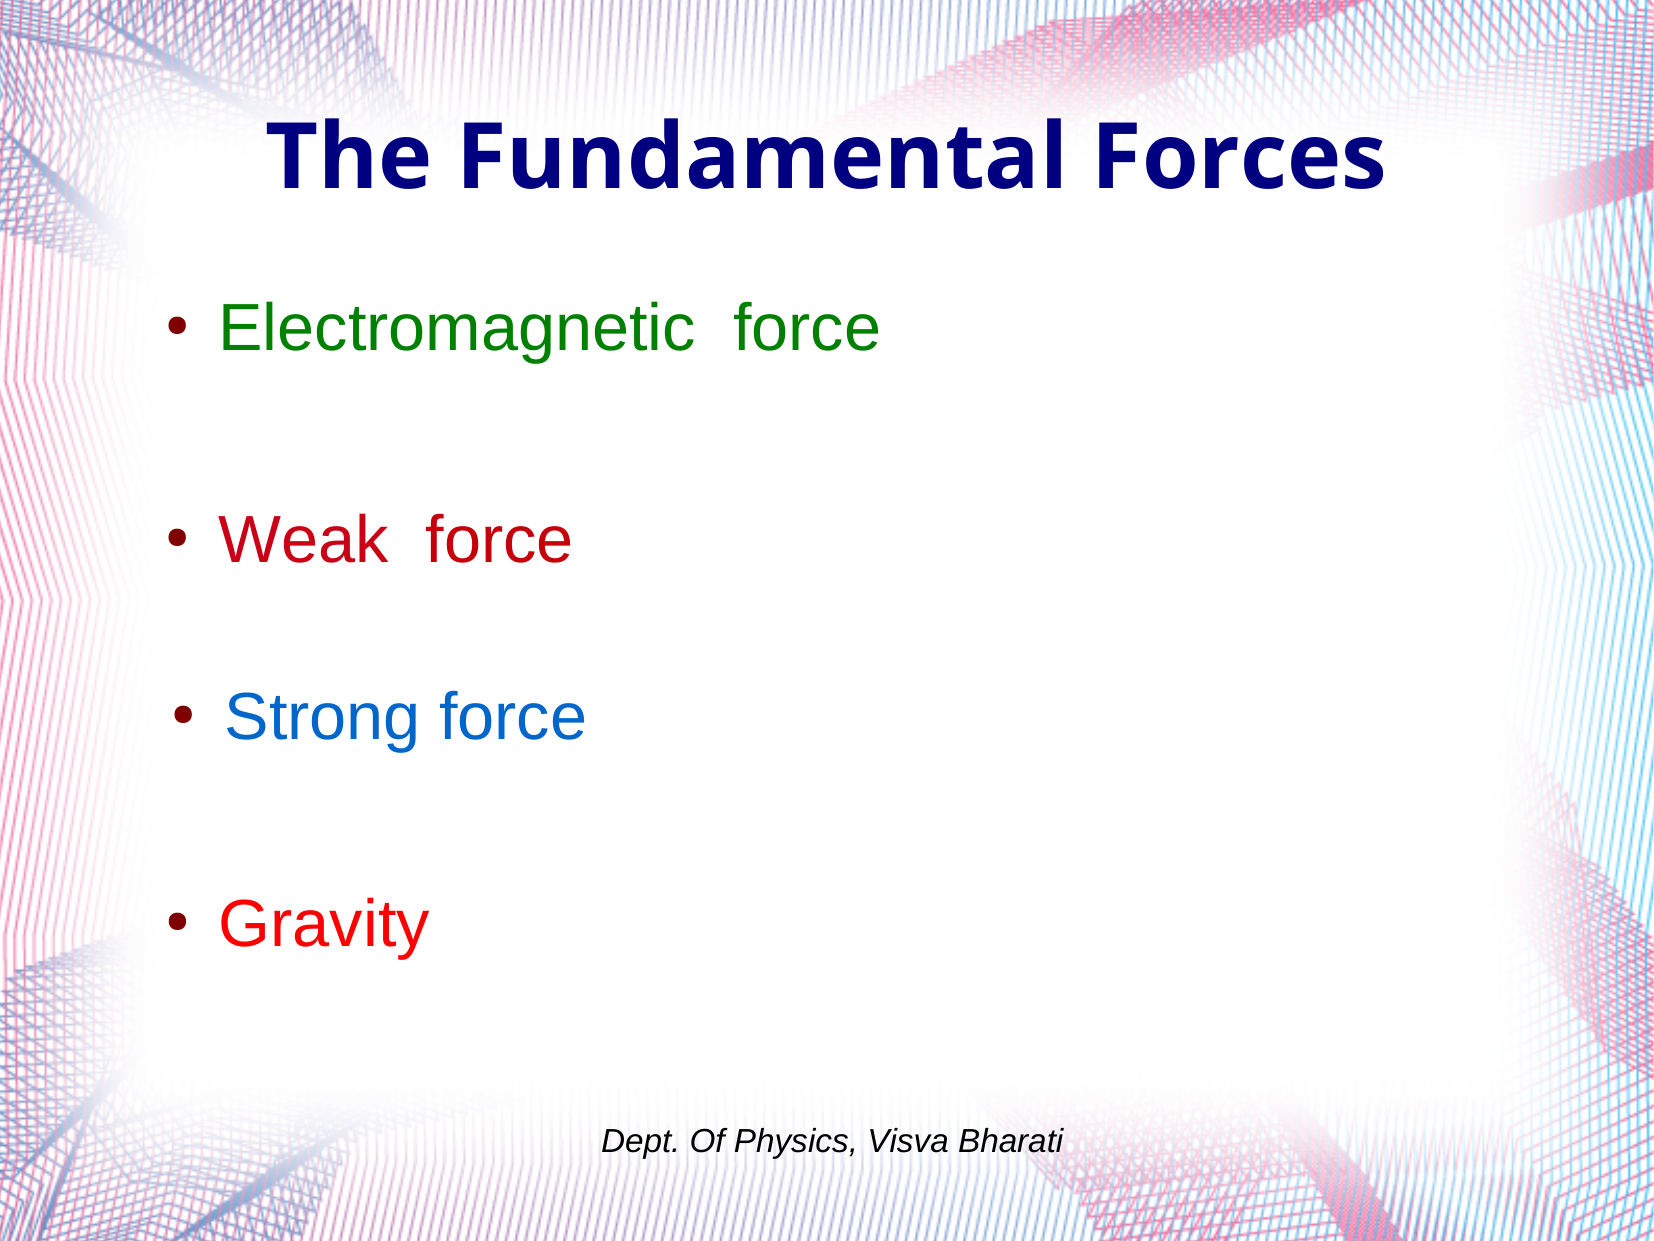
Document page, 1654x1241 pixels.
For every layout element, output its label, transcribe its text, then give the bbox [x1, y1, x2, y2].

list Weak force [147, 501, 709, 577]
list Strong force [153, 679, 656, 754]
list Dept. Of Physics, Visva Bharati [295, 1122, 1300, 1182]
list Electromagnetic force [147, 290, 1063, 414]
list Gravity [147, 885, 739, 975]
picture [0, 0, 1654, 1241]
title The Fundamental Forces [82, 49, 1571, 257]
